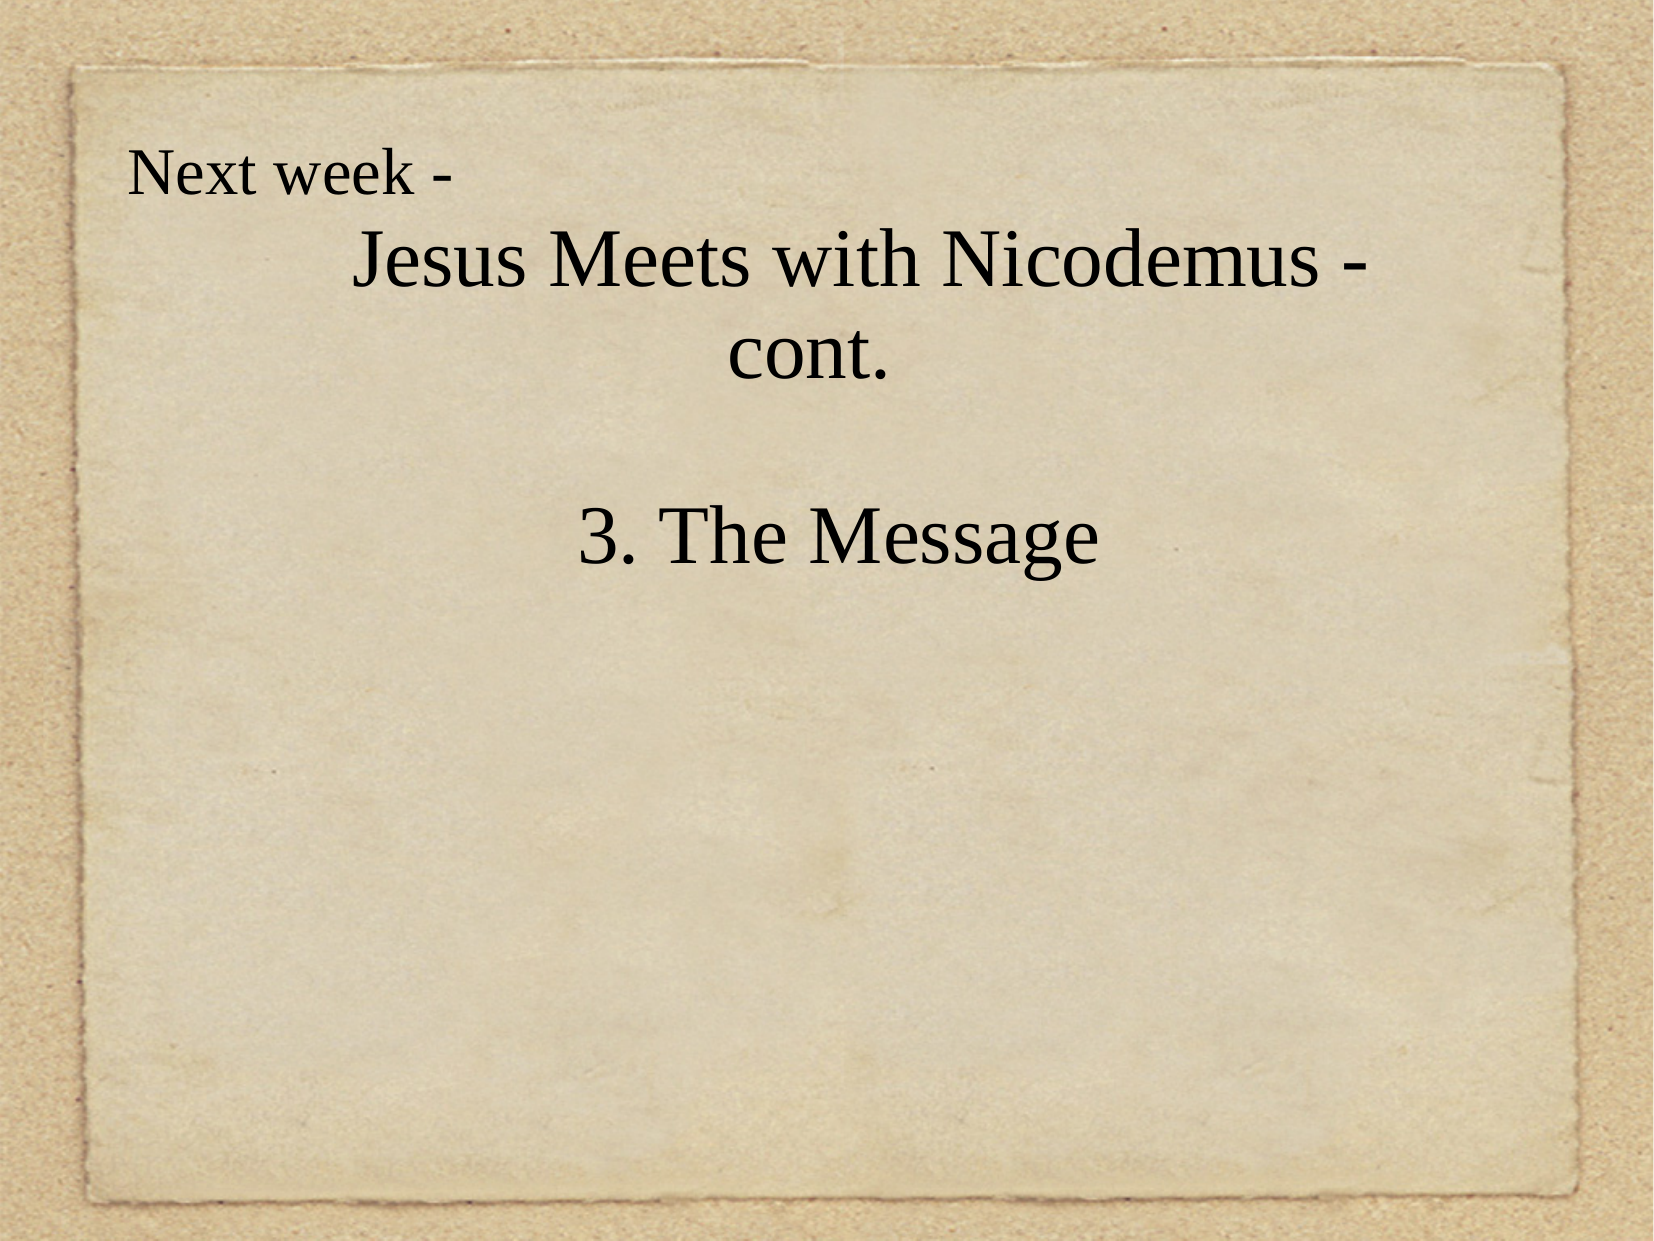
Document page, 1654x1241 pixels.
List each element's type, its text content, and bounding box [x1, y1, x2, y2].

text_box Next week - Jesus Meets with Nicodemus - cont. 3. The Message [112, 112, 1538, 590]
picture [0, 0, 1654, 1241]
